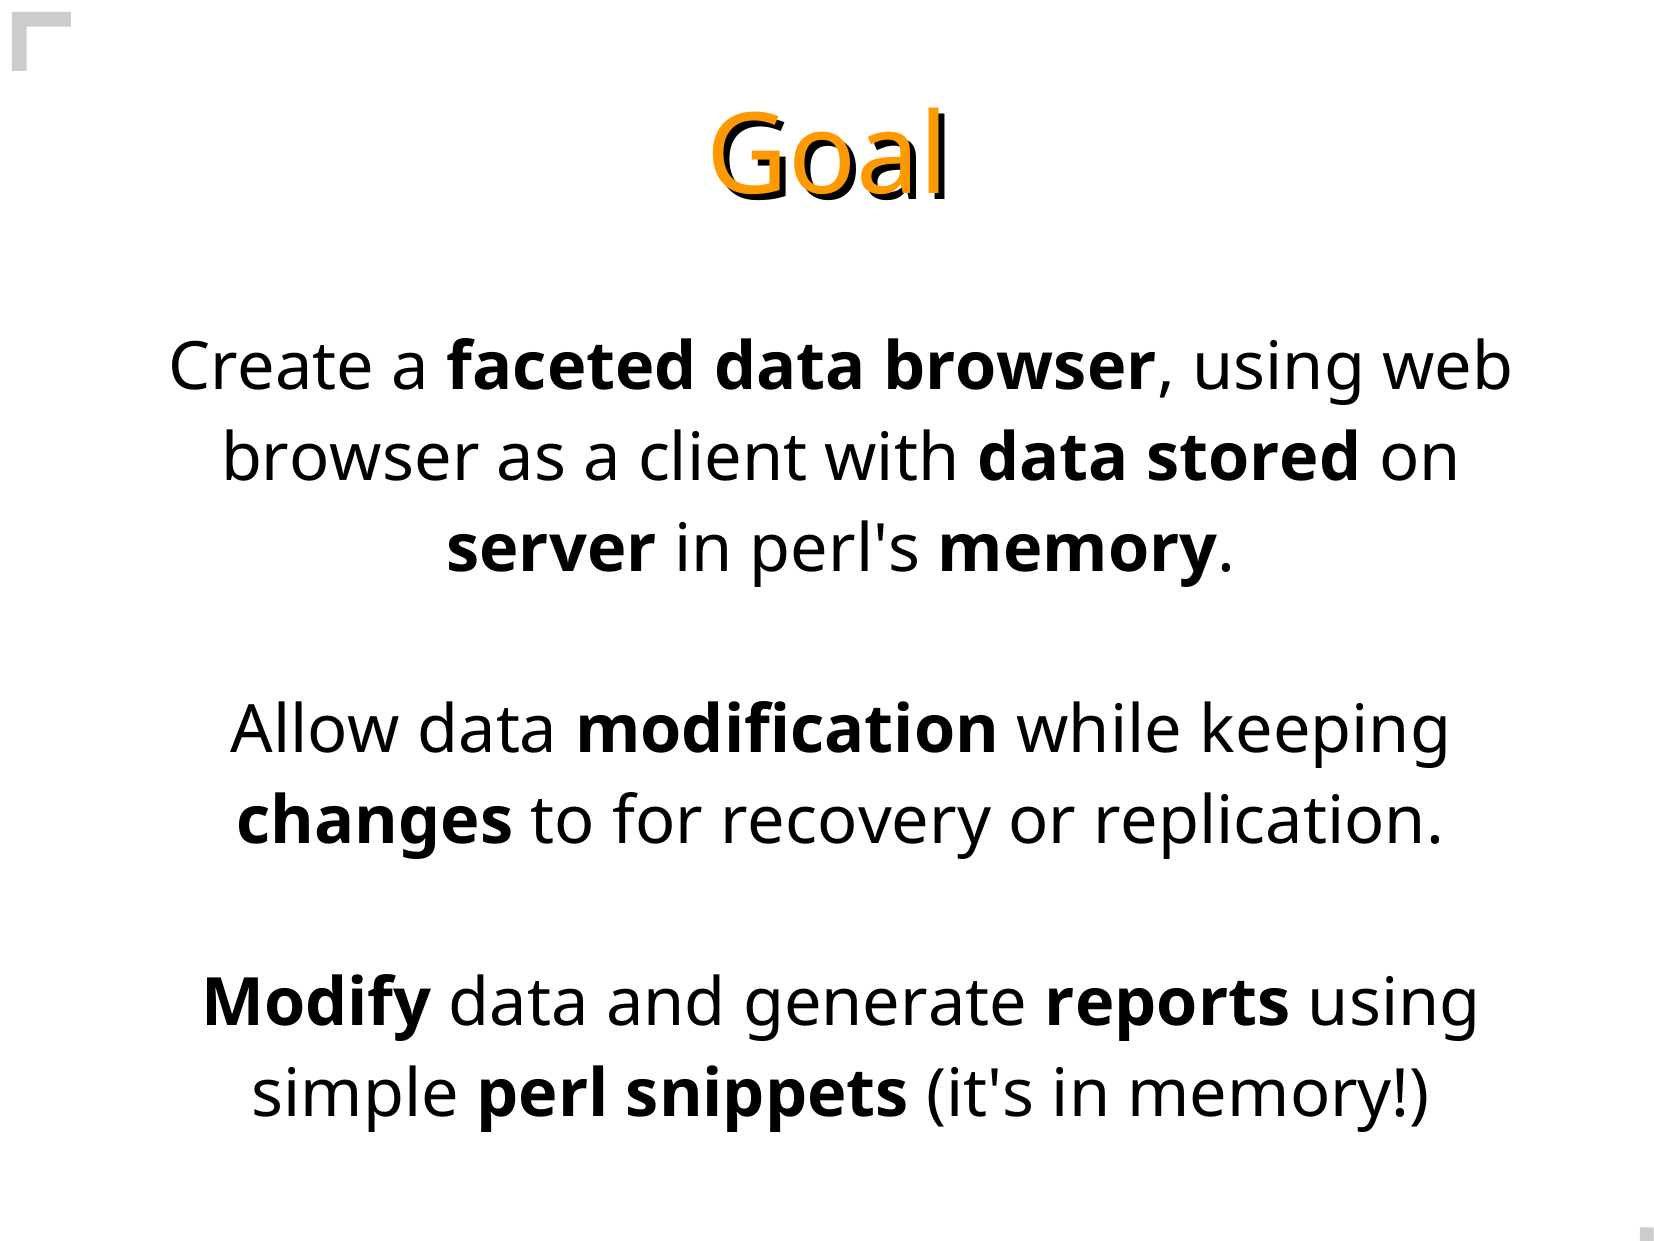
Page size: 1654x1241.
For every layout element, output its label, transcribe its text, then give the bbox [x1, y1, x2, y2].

subtitle Create a faceted data browser, using web browser as a client with data stored on server in perl's memory. Allow data modification while keeping changes to for recovery or replication. Modify data and generate reports using simple perl snippets (it's in memory!) [121, 322, 1561, 1132]
title Goal [121, 46, 1534, 254]
